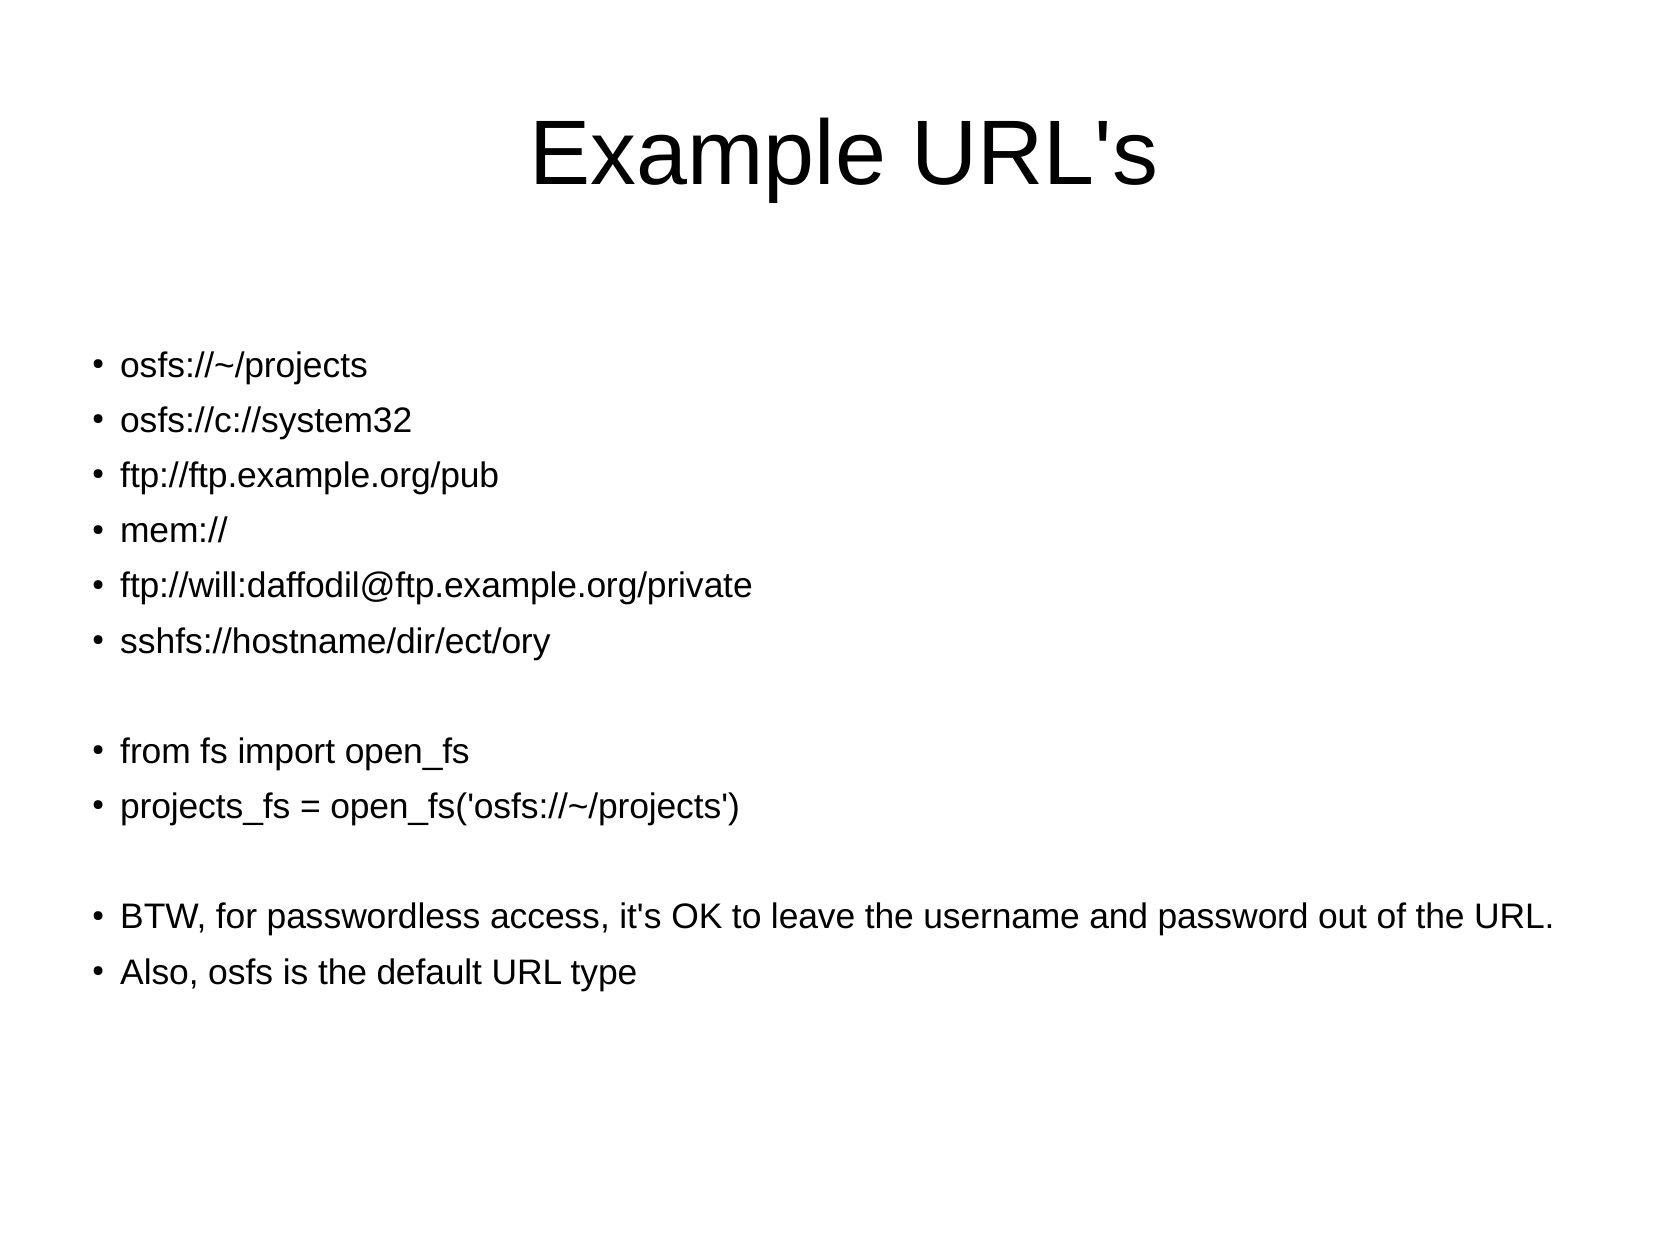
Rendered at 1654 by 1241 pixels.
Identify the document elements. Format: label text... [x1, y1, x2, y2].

list osfs://~/projects osfs://c://system32 ftp://ftp.example.org/pub mem:// ftp://will:daffodil@ftp.example.org/private sshfs://hostname/dir/ect/ory from fs import open_fs projects_fs = open_fs('osfs://~/projects') BTW, for passwordless access, it's OK to leave the username and password out of the URL. Also, osfs is the default URL type [82, 290, 1571, 1010]
title Example URL's [82, 49, 1571, 257]
